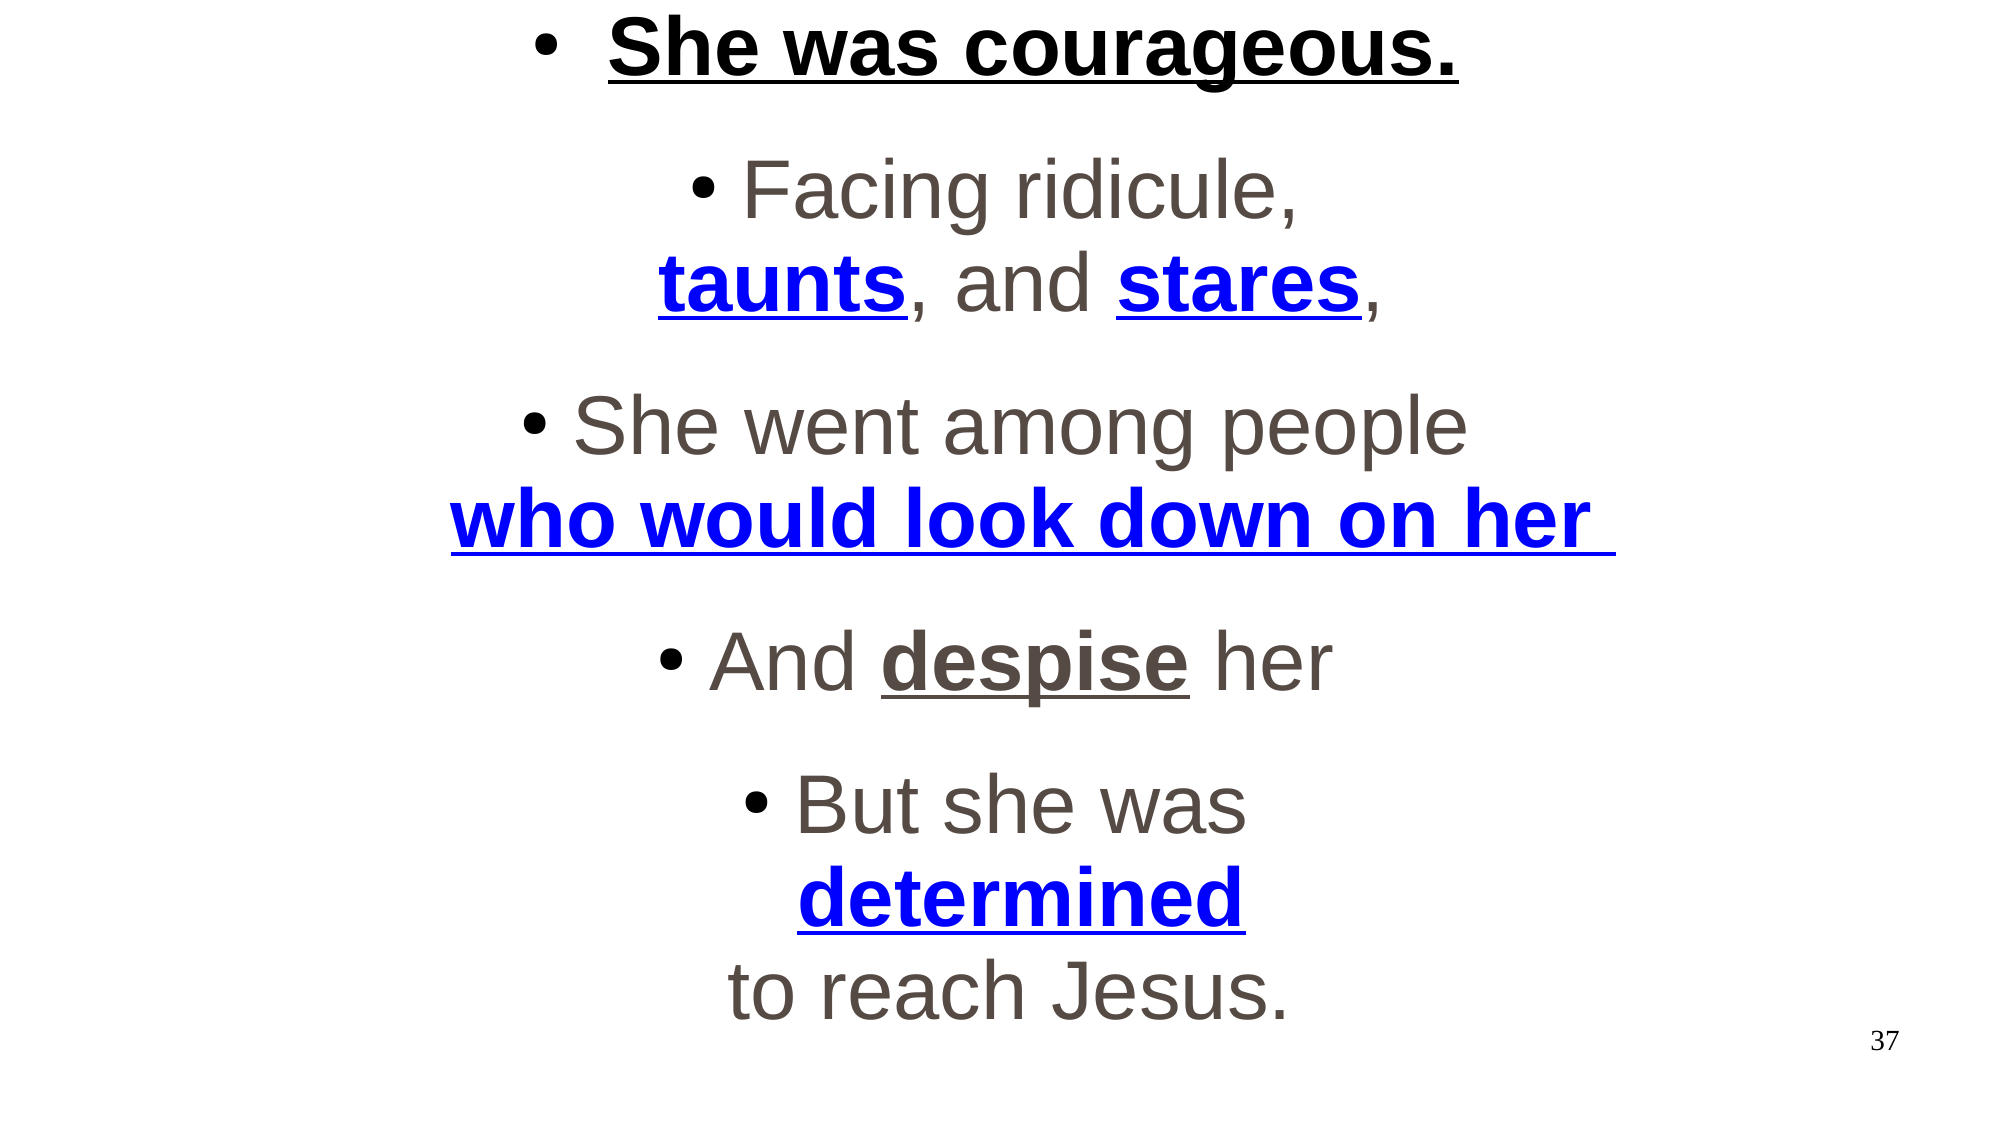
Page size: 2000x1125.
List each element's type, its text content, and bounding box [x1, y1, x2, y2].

list She was courageous. Facing ridicule, taunts, and stares, She went among people who would look down on her And despise her But she was determined to reach Jesus. [0, 0, 1996, 1123]
